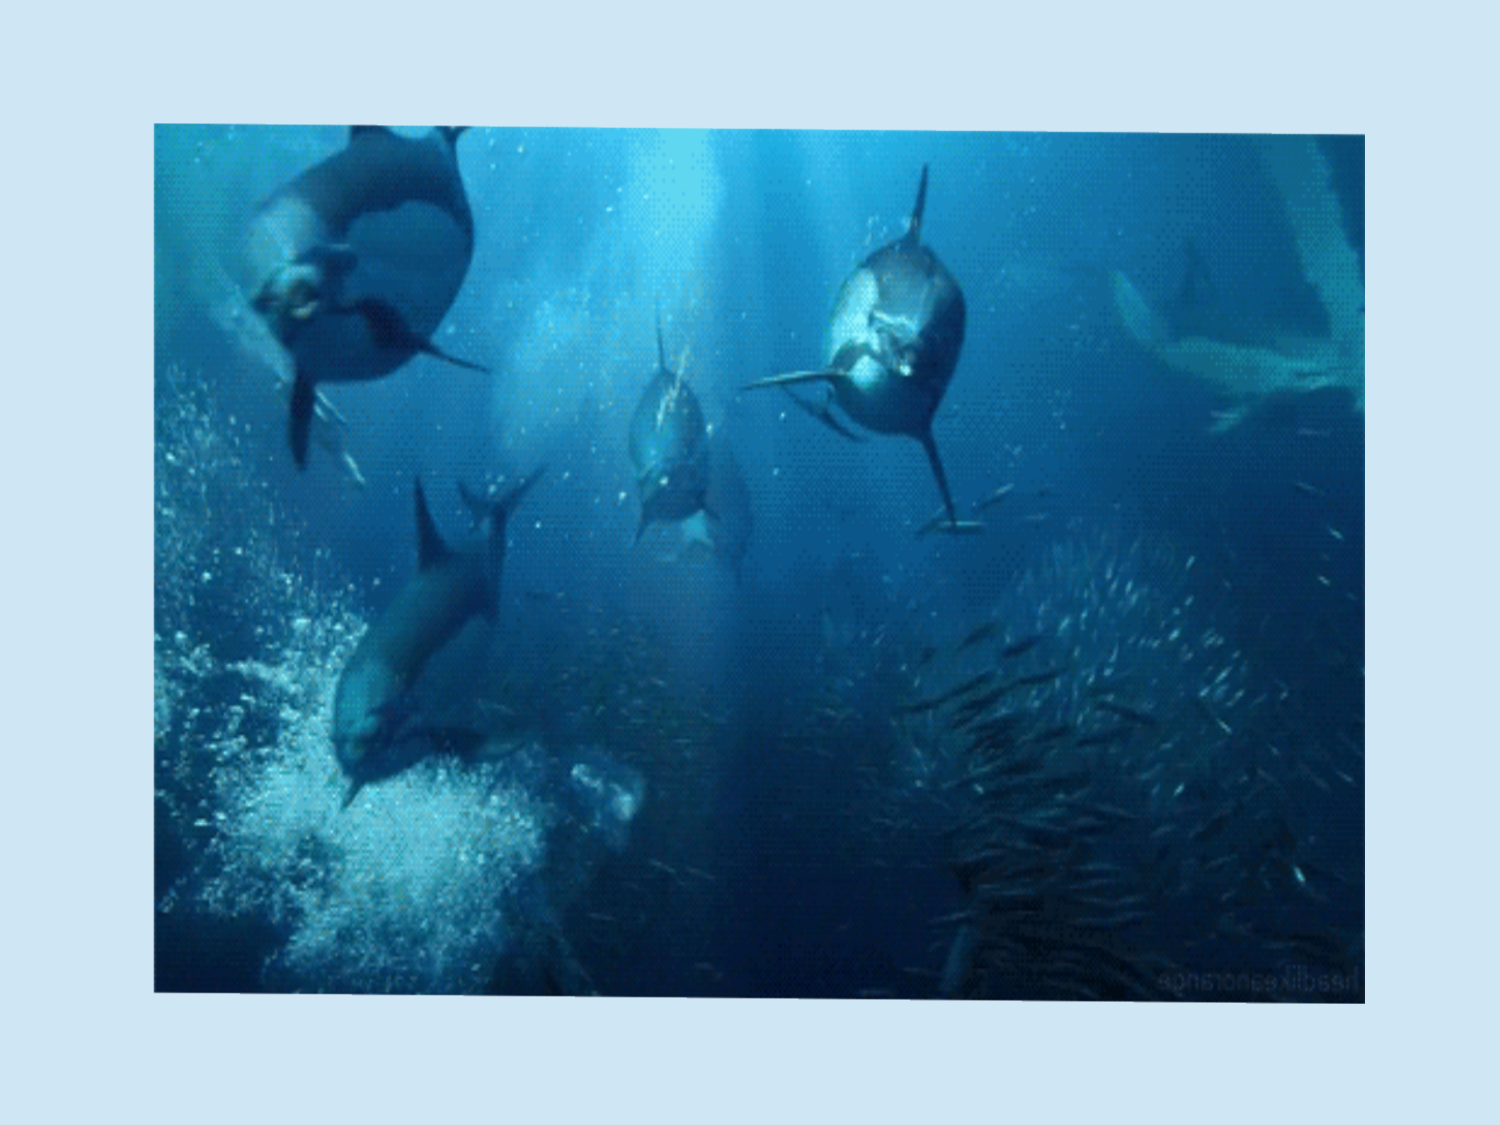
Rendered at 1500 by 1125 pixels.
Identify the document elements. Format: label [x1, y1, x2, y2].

picture [153, 122, 1365, 1004]
